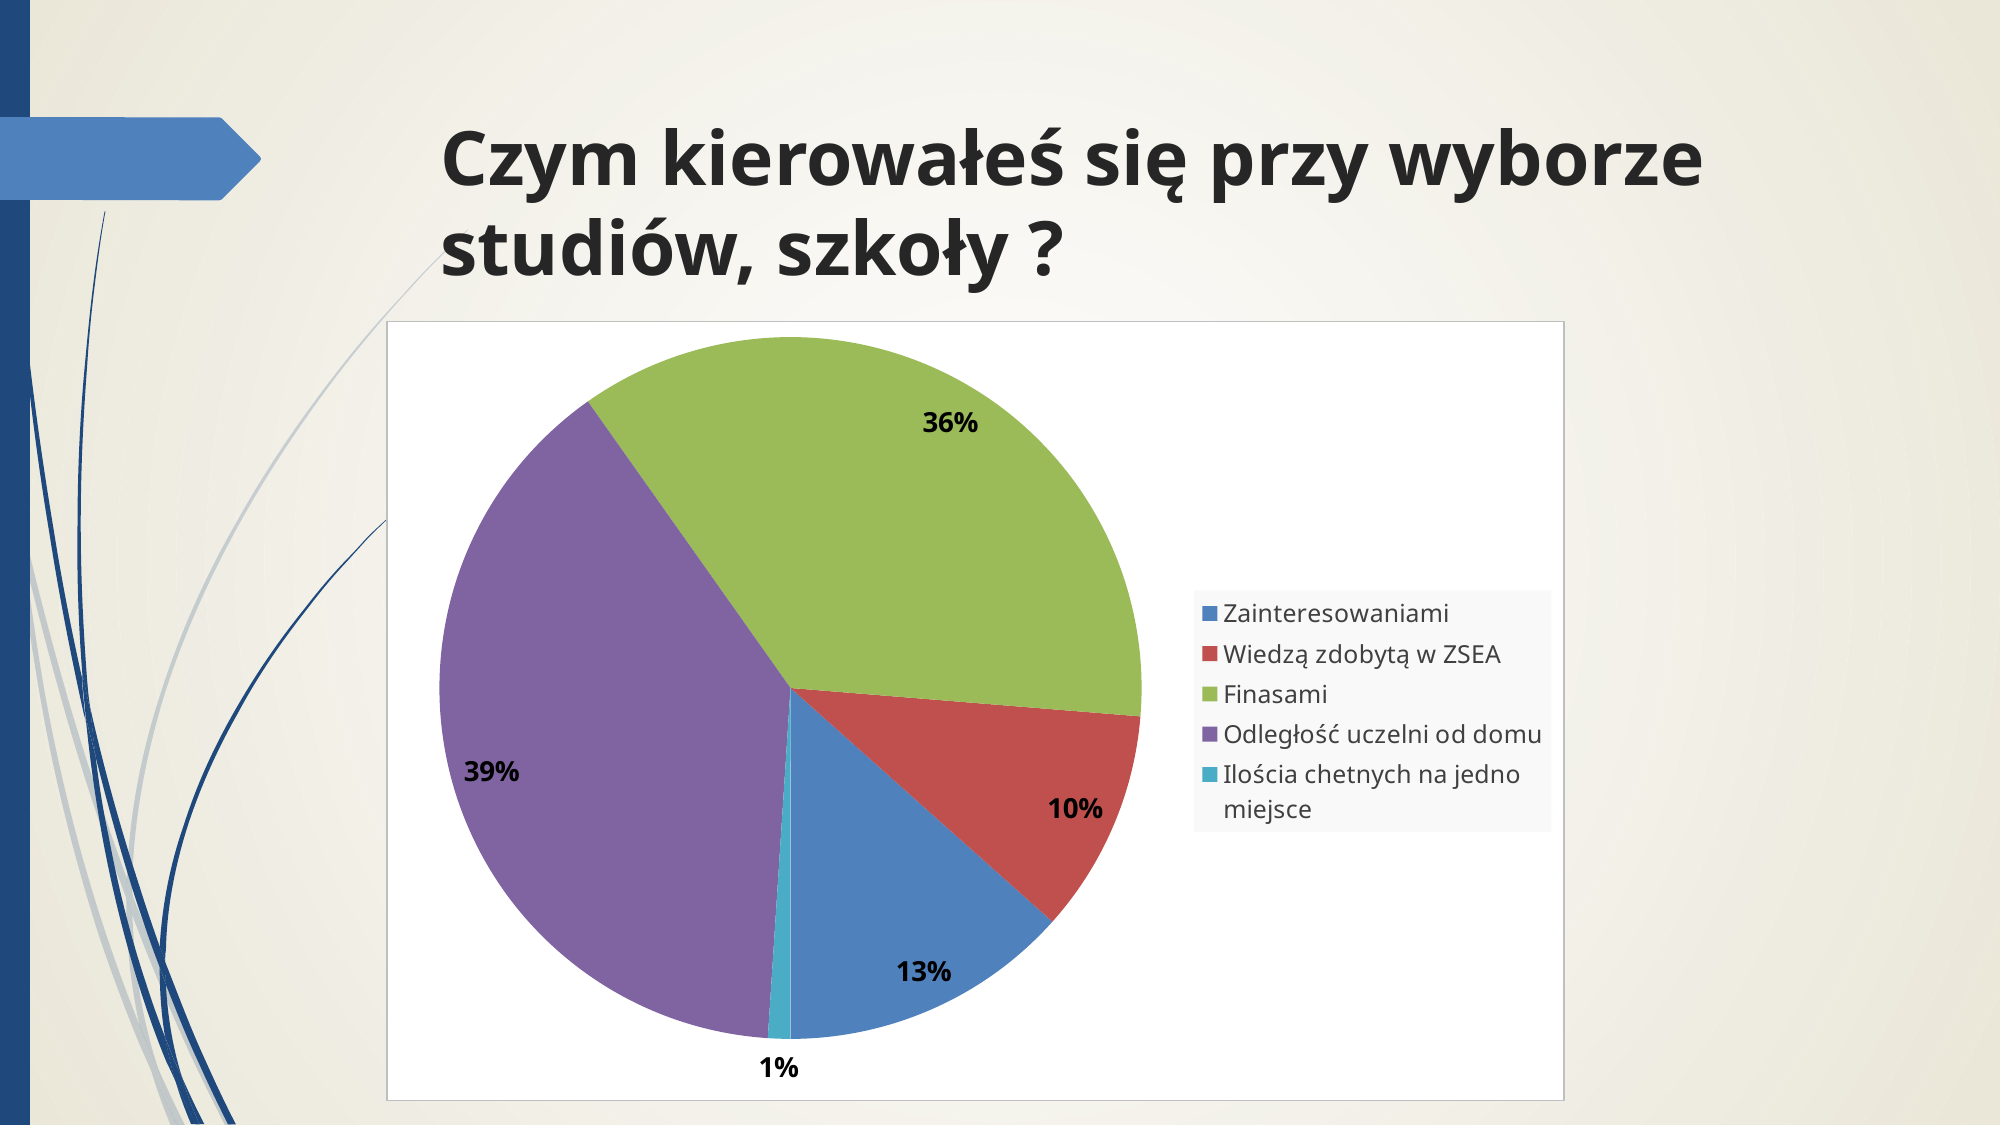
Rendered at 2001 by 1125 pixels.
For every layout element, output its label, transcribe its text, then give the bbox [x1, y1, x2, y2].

chart [386, 320, 1565, 1102]
title Czym kierowałeś się przy wyborze studiów, szkoły ? [425, 102, 1888, 313]
